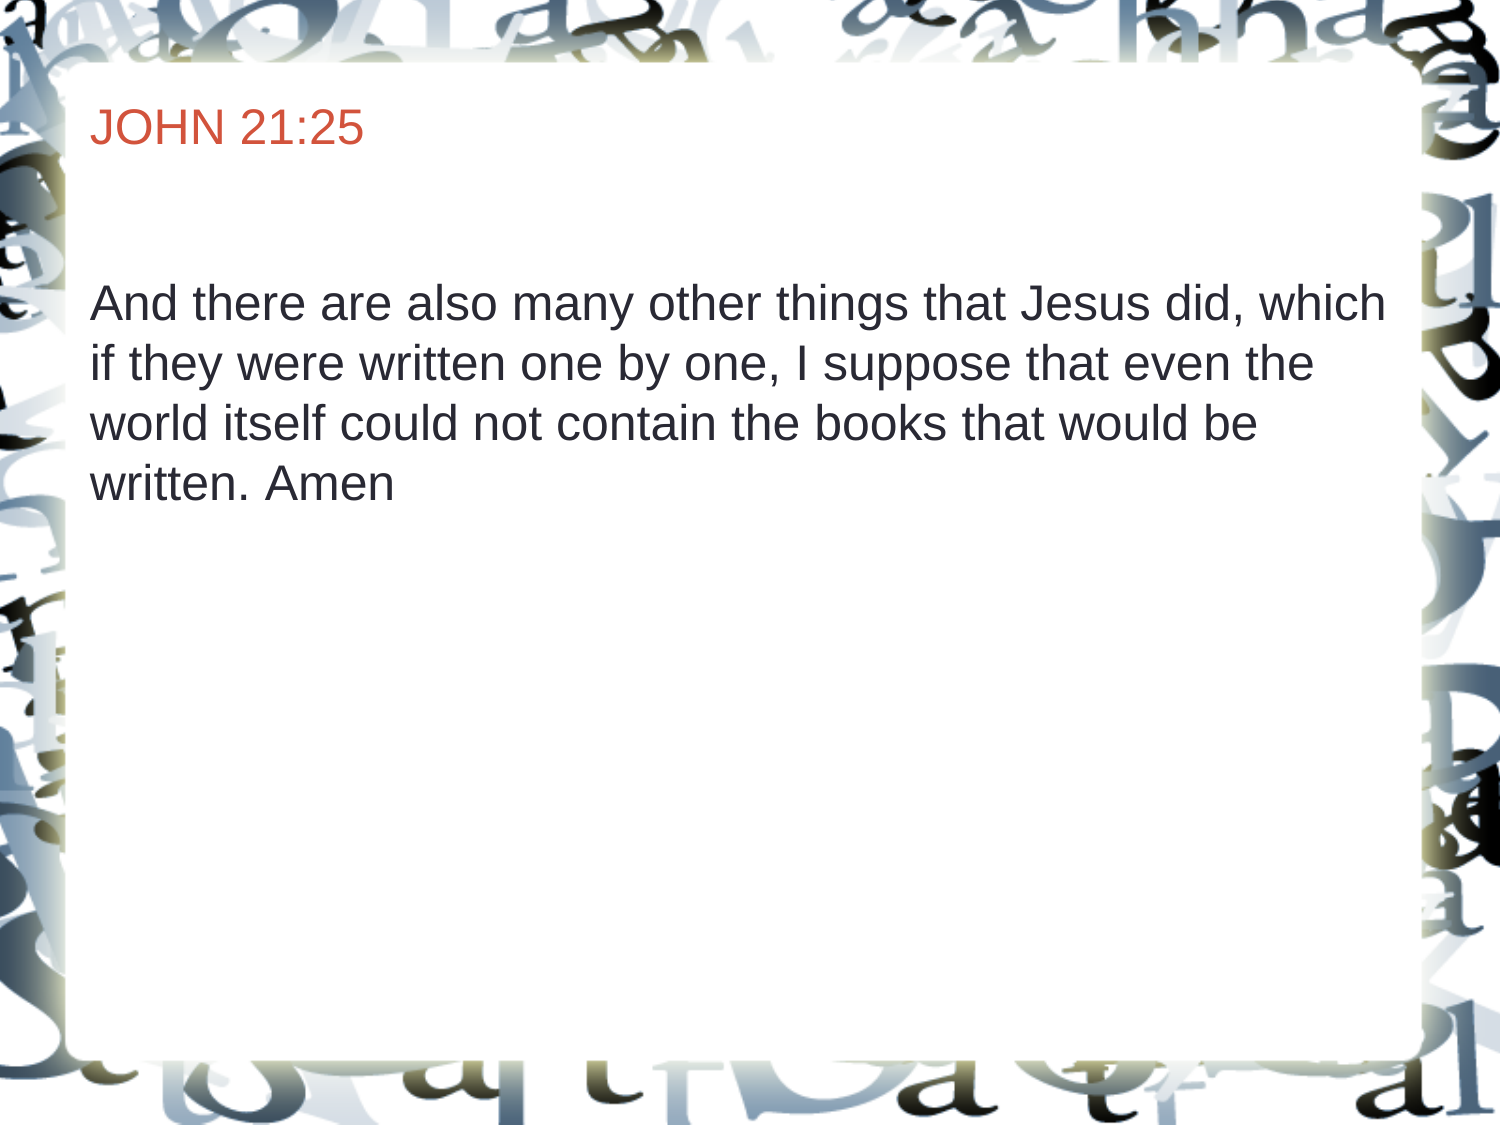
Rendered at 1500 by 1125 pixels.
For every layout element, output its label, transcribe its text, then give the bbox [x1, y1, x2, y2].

picture [0, 0, 1500, 1125]
title JOHN 21:25 [75, 87, 1425, 250]
list And there are also many other things that Jesus did, which if they were written one by one, I suppose that even the world itself could not contain the books that would be written. Amen [75, 262, 1425, 1063]
